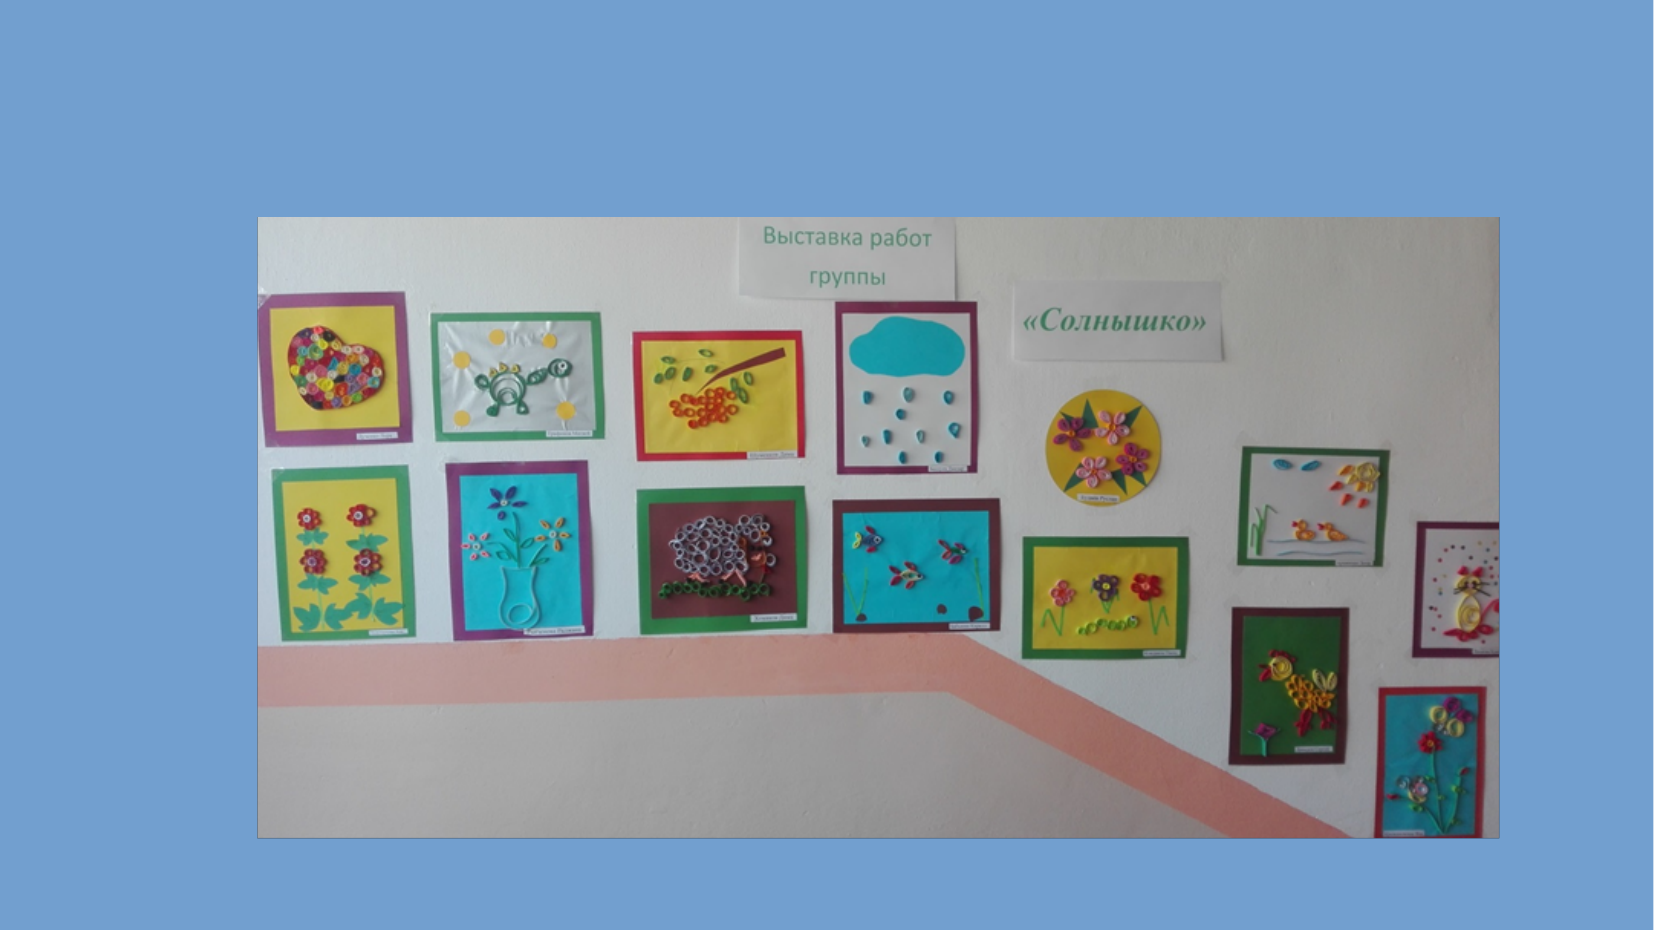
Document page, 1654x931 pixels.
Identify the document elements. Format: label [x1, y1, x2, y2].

picture [254, 217, 1501, 841]
